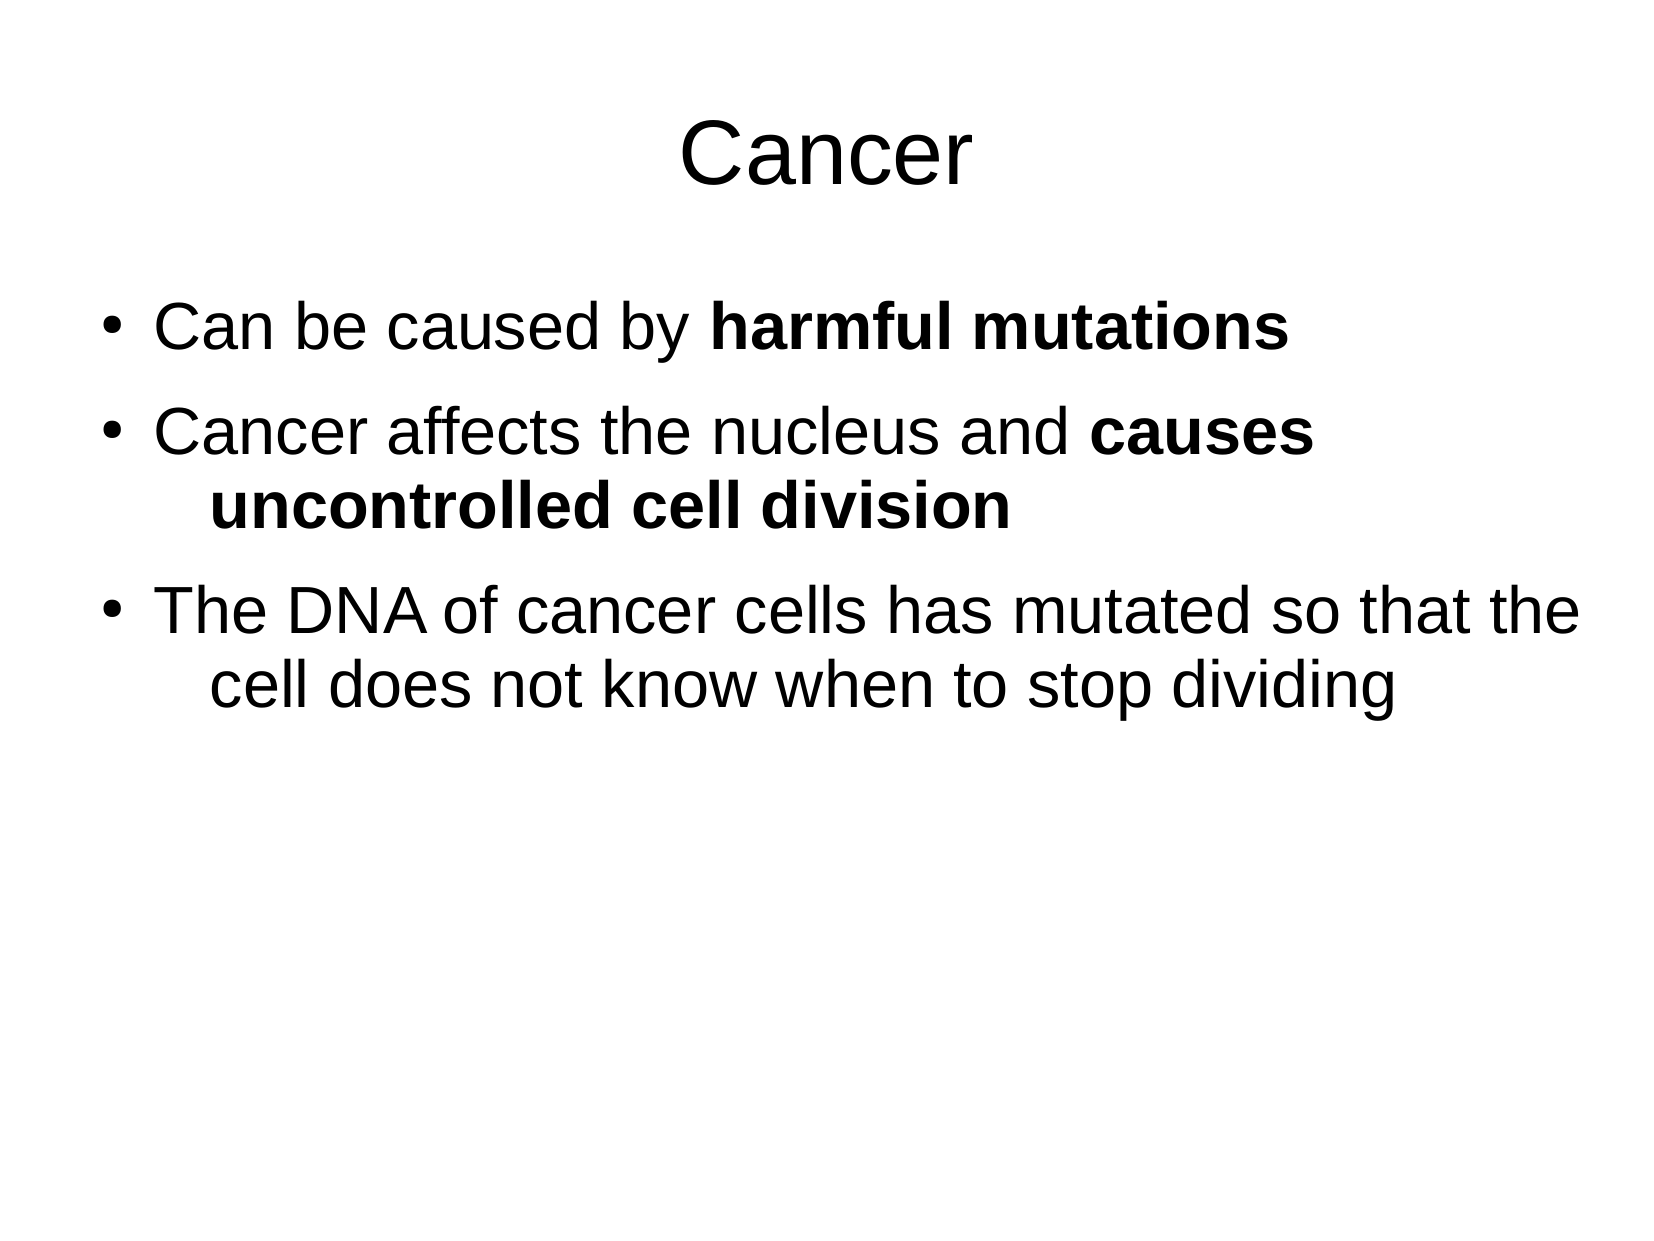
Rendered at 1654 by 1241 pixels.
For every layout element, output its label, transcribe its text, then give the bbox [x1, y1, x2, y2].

title Cancer [82, 49, 1571, 257]
list Can be caused by harmful mutations Cancer affects the nucleus and causes uncontrolled cell division The DNA of cancer cells has mutated so that the cell does not know when to stop dividing [82, 289, 1625, 1094]
